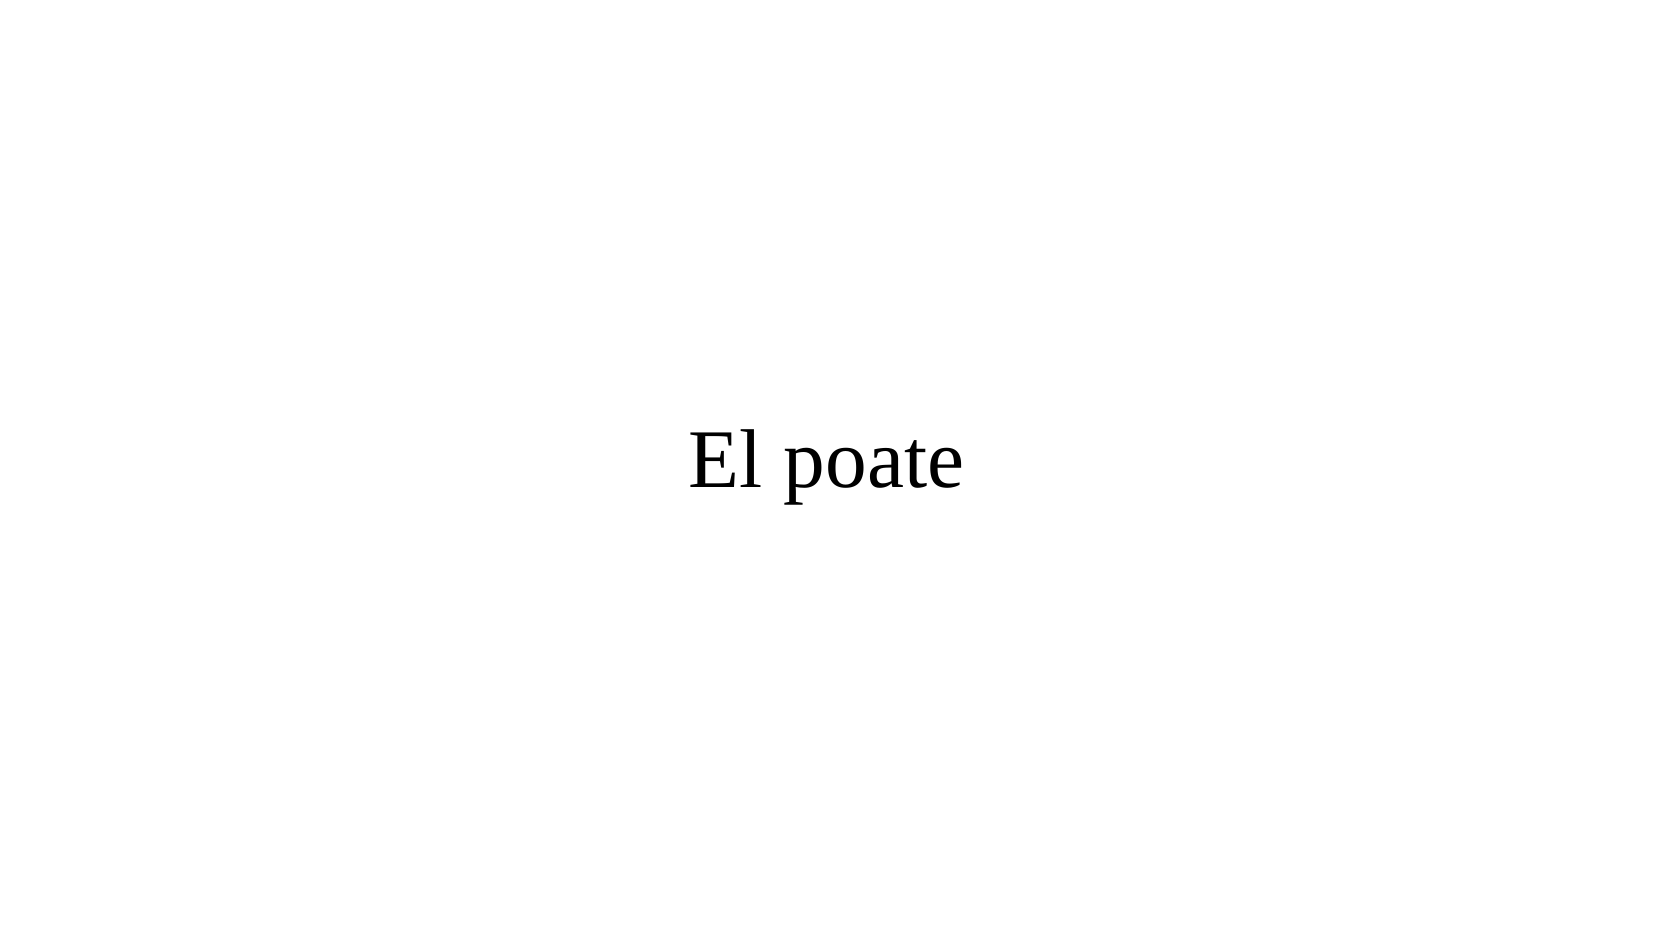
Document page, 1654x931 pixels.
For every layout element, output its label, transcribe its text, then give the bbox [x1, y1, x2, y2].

subtitle El poate [0, 396, 1654, 505]
